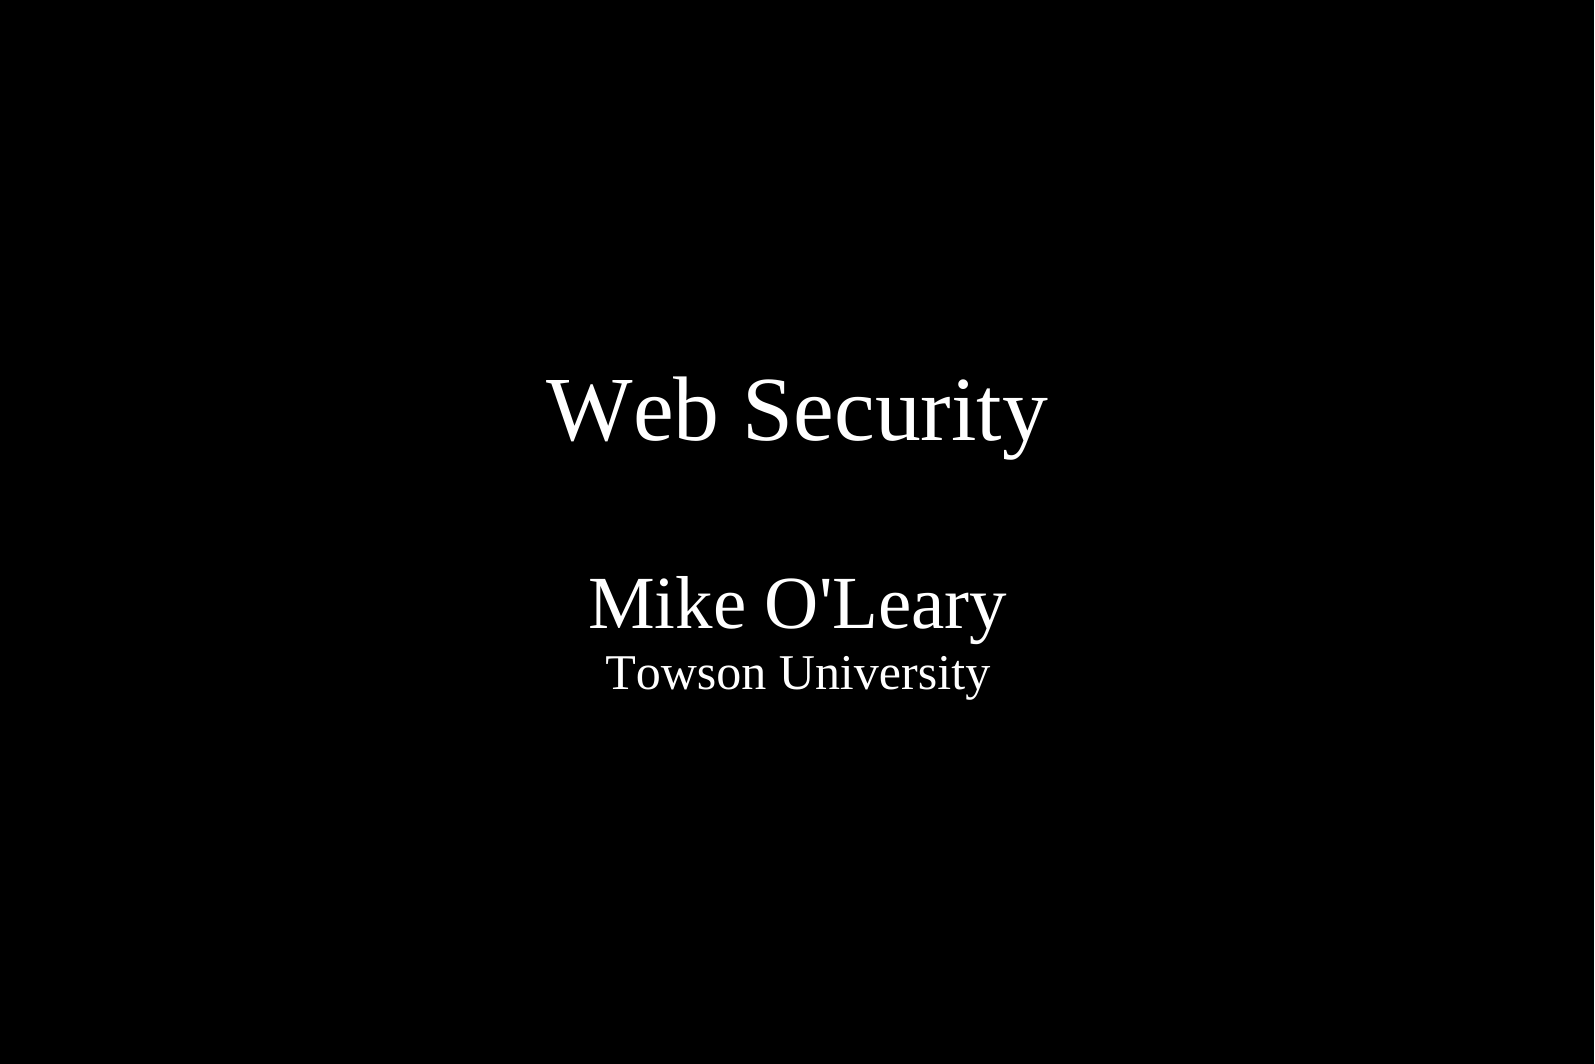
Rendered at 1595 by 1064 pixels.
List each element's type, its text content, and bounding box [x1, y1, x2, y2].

title Web Security Mike O'Leary Towson University [117, 127, 1479, 932]
